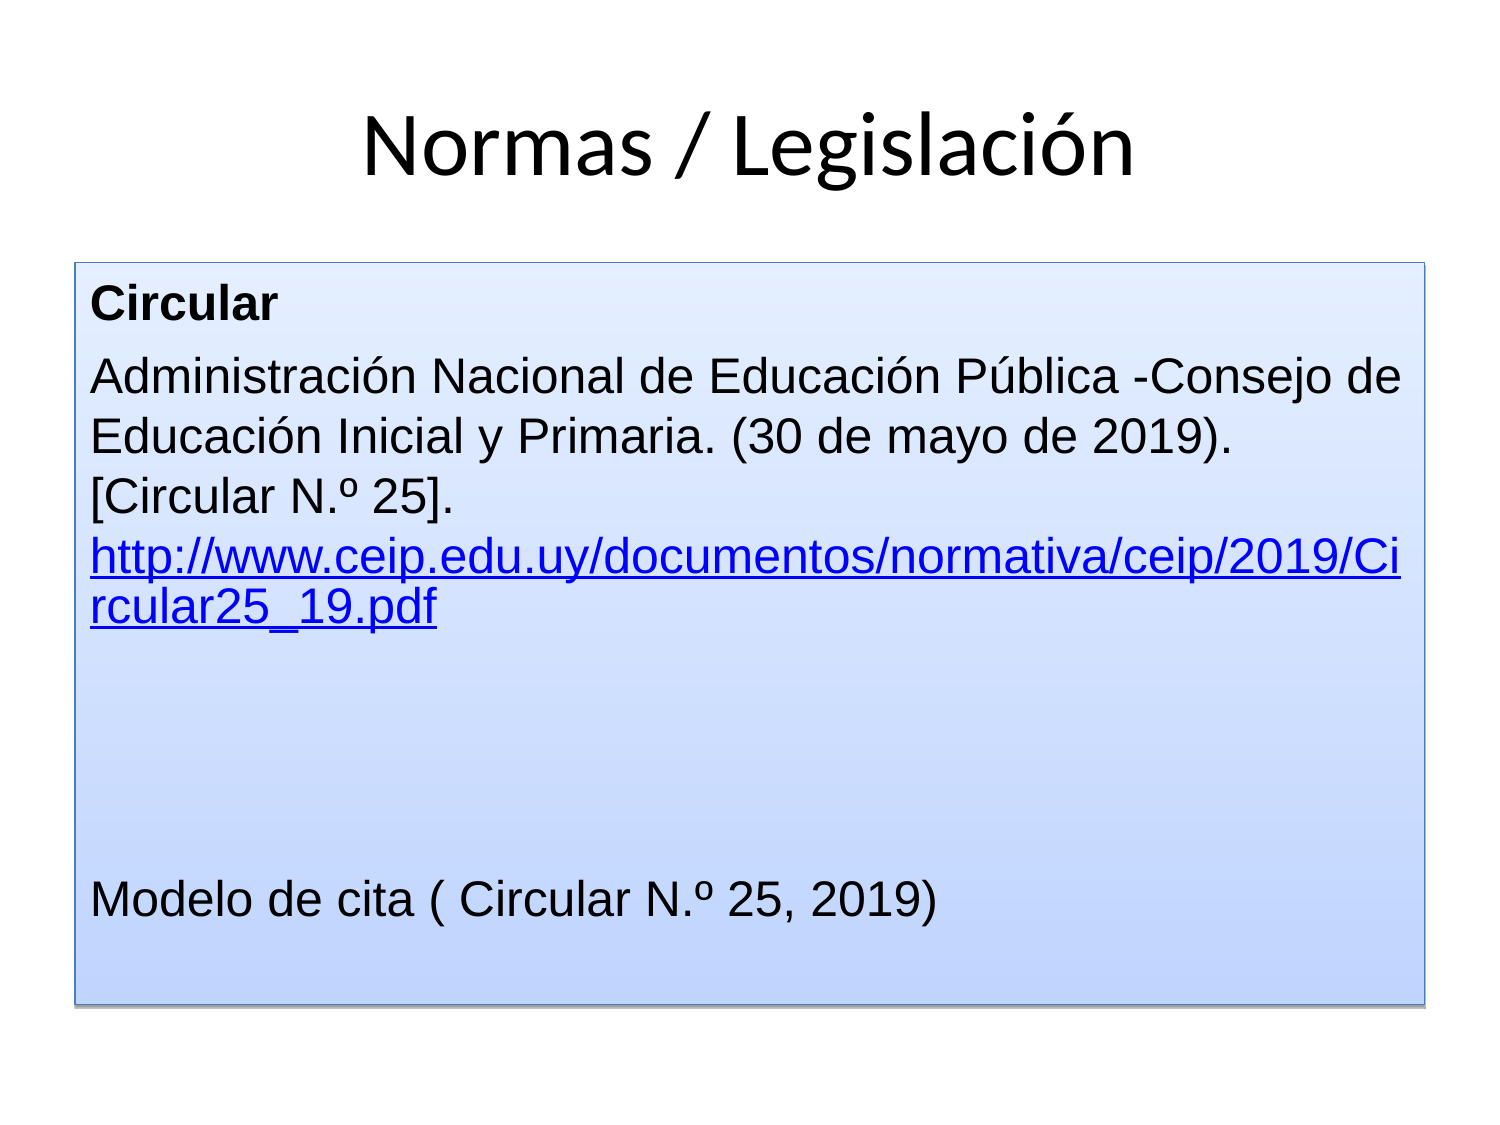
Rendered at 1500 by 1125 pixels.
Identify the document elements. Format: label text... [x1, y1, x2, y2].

text_box Circular Administración Nacional de Educación Pública -Consejo de Educación Inicial y Primaria. (30 de mayo de 2019). [Circular N.º 25]. http://www.ceip.edu.uy/documentos/normativa/ceip/2019/Circular25_19.pdf Modelo de cita ( Circular N.º 25, 2019) [75, 262, 1425, 1005]
text_box Normas / Legislación [75, 45, 1425, 233]
